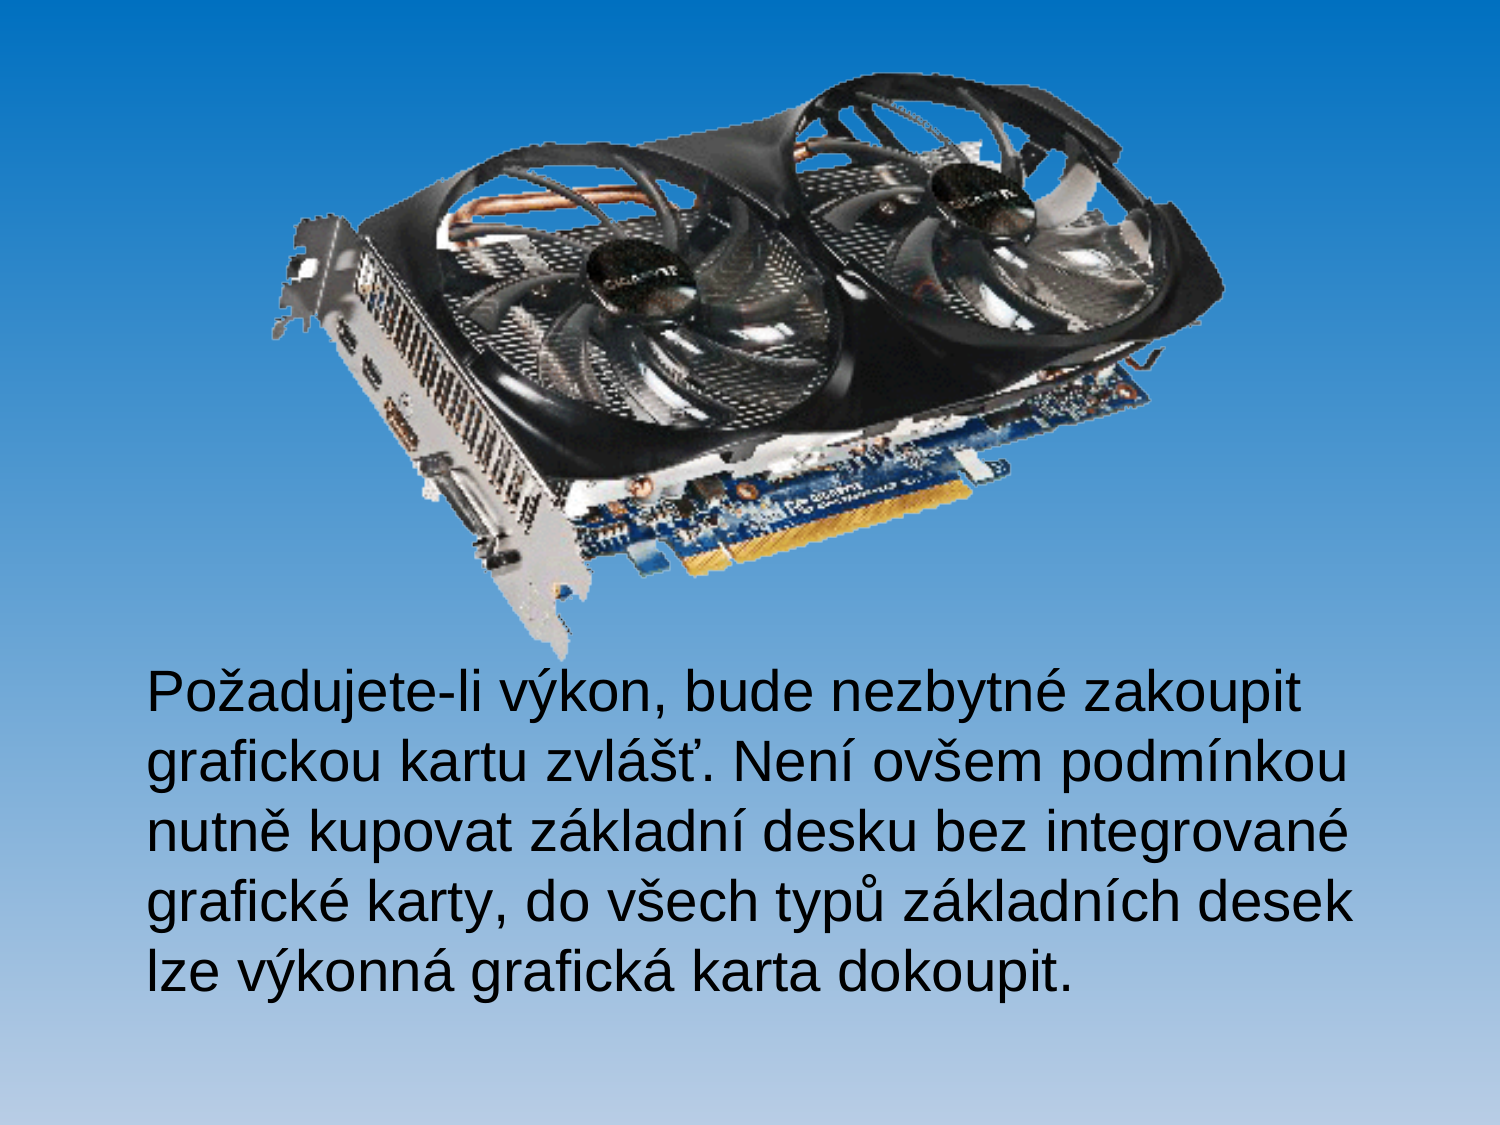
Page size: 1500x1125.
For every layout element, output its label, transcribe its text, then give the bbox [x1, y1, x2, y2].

picture [242, 33, 1247, 645]
list Požadujete-li výkon, bude nezbytné zakoupit grafickou kartu zvlášť. Není ovšem podmínkou nutně kupovat základní desku bez integrované grafické karty, do všech typů základních desek lze výkonná grafická karta dokoupit. [75, 645, 1426, 1012]
